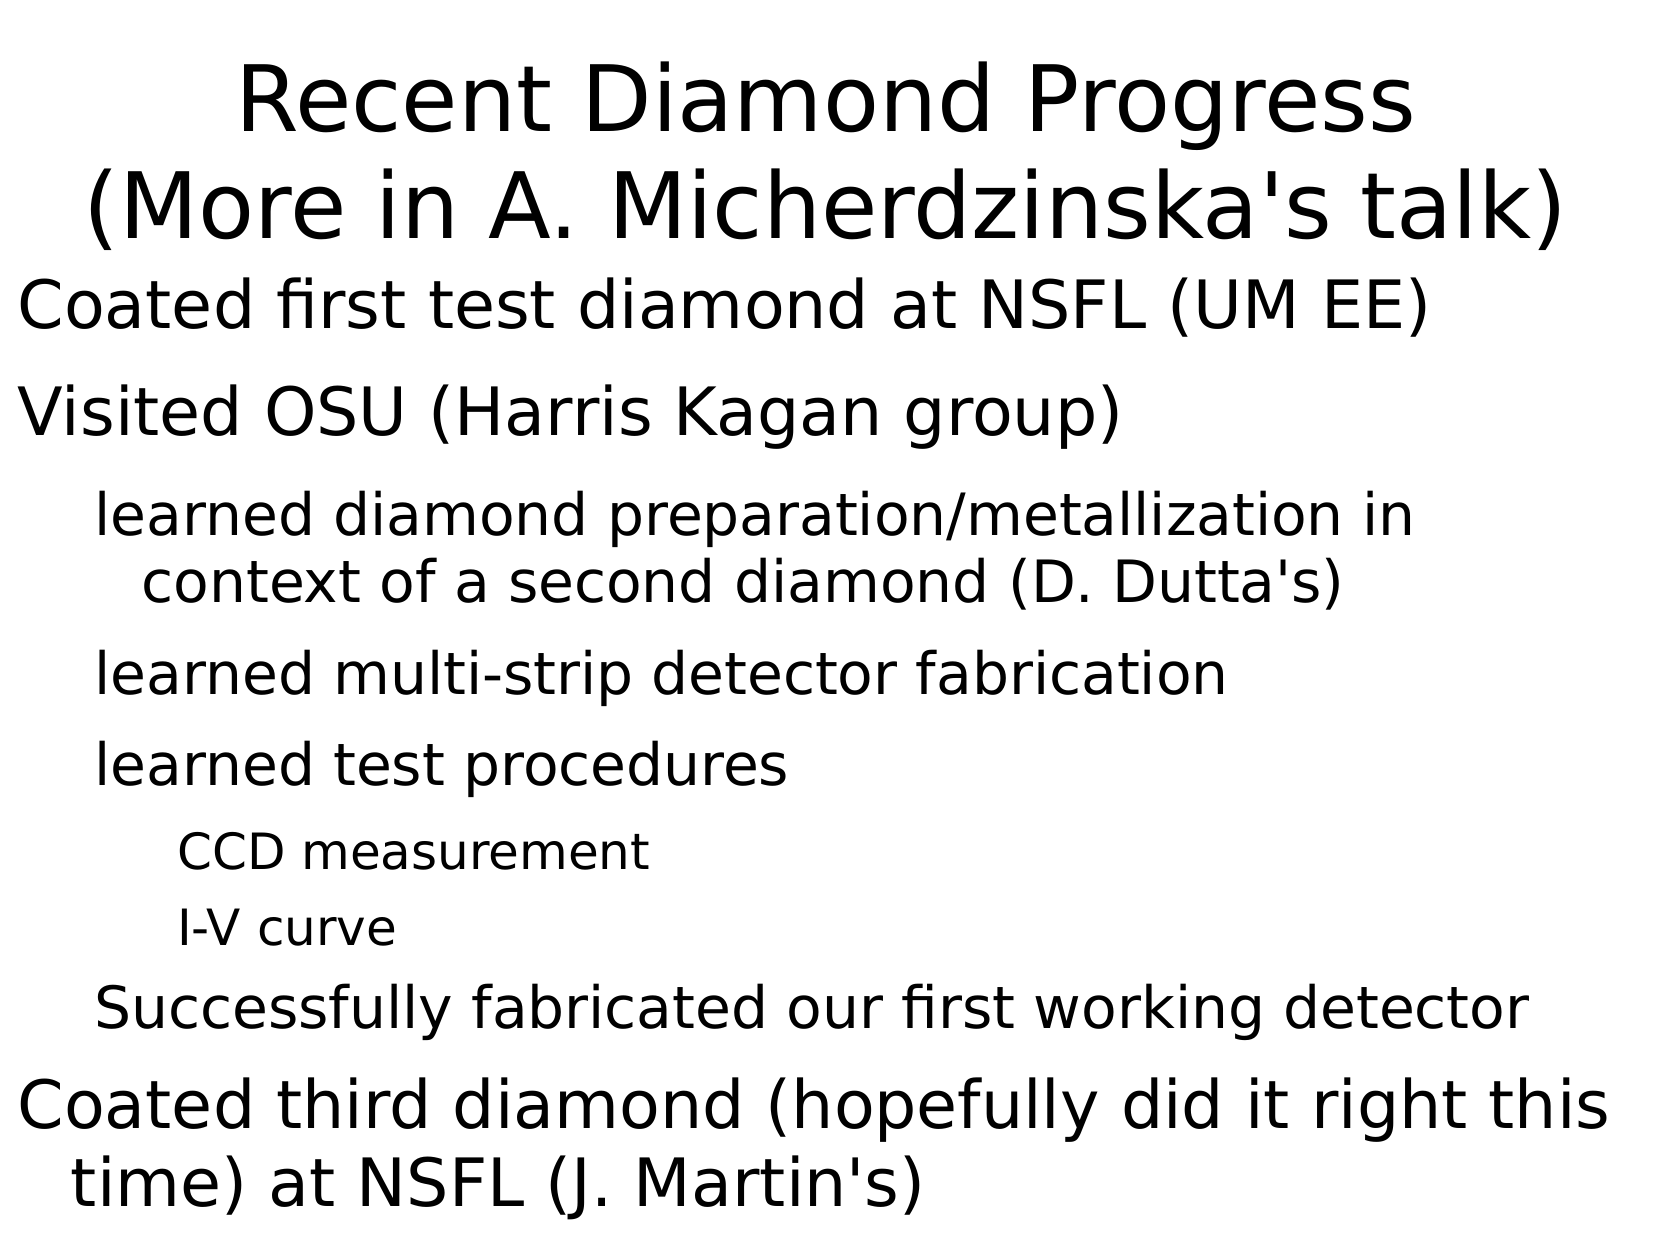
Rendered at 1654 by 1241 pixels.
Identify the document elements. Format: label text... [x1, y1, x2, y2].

list Coated first test diamond at NSFL (UM EE) Visited OSU (Harris Kagan group) learned diamond preparation/metallization in context of a second diamond (D. Dutta's) learned multi-strip detector fabrication learned test procedures CCD measurement I-V curve Successfully fabricated our first working detector Coated third diamond (hopefully did it right this time) at NSFL (J. Martin's) [0, 266, 1654, 1222]
title Recent Diamond Progress (More in A. Micherdzinska's talk) [82, 45, 1571, 261]
